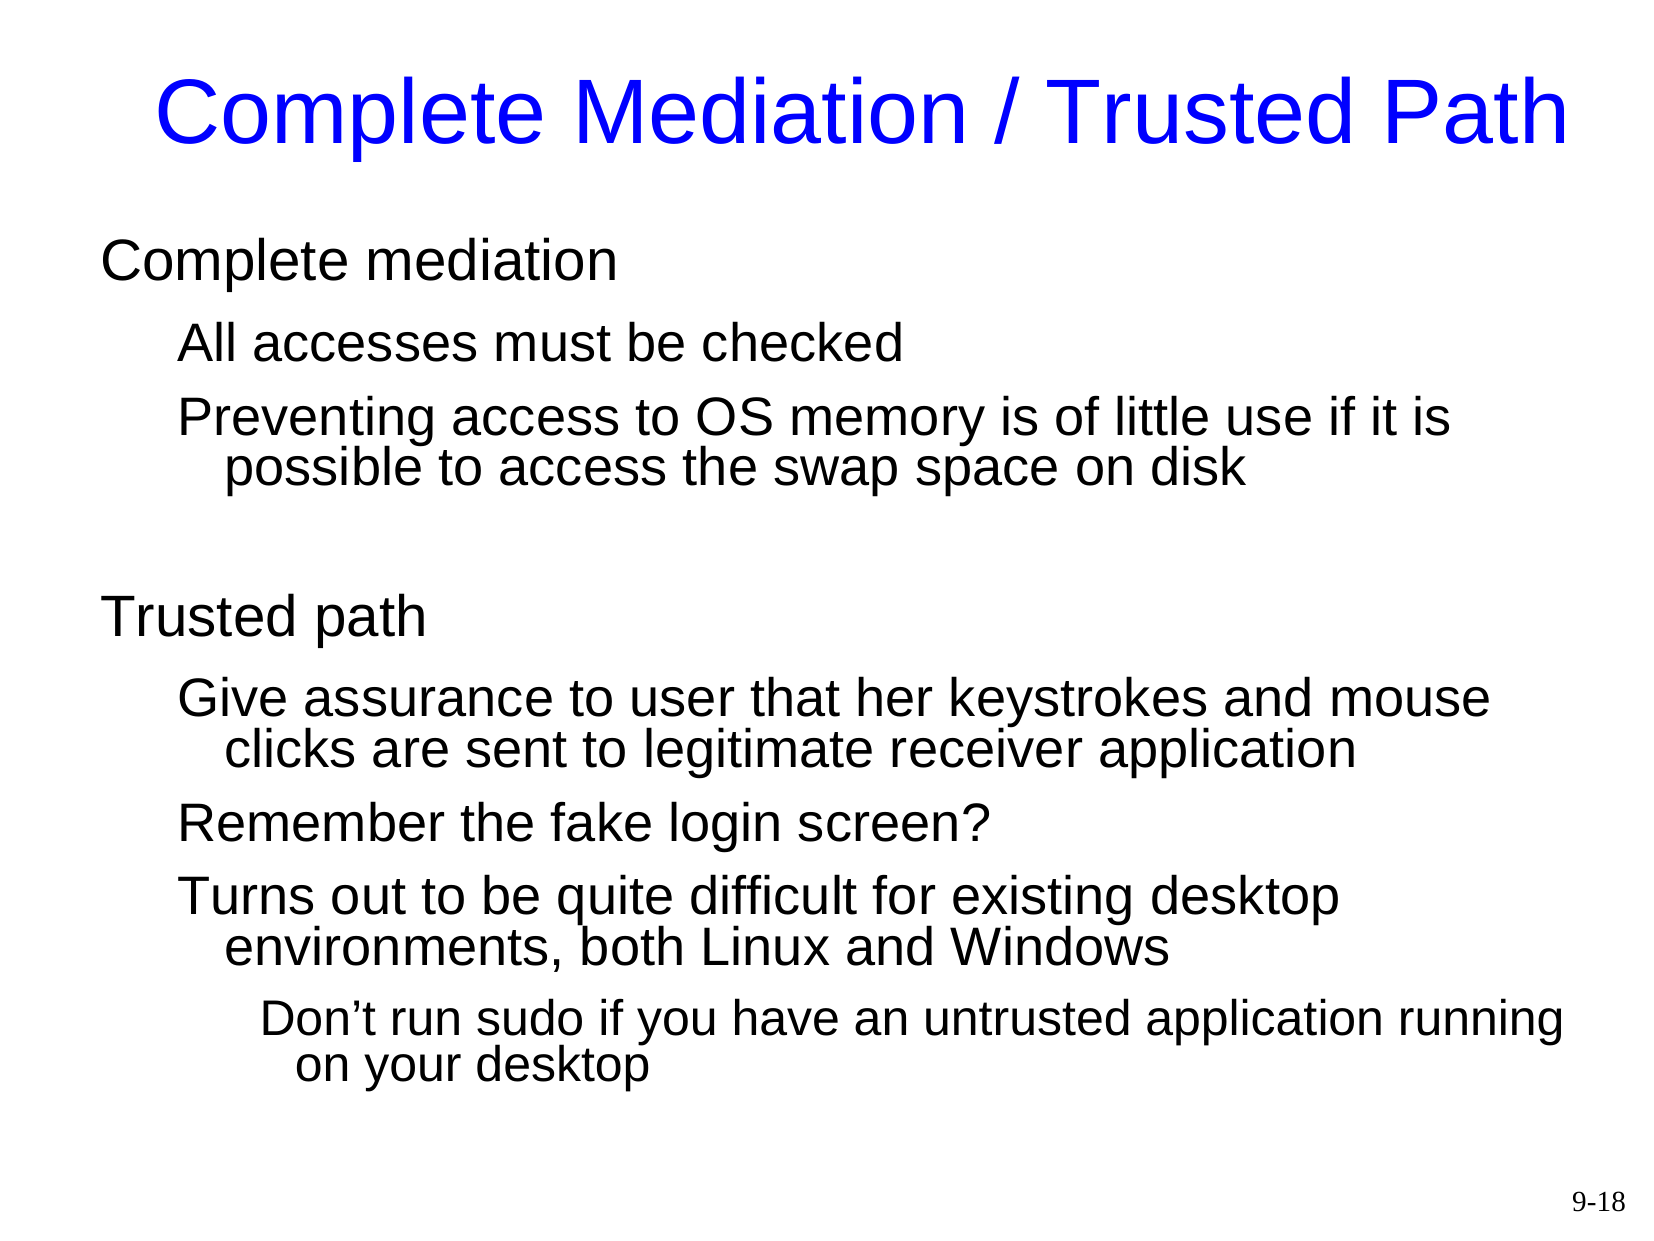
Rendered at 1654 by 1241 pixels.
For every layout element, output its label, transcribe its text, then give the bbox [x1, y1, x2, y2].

title Complete Mediation / Trusted Path [84, 11, 1573, 218]
list Complete mediation All accesses must be checked Preventing access to OS memory is of little use if it is possible to access the swap space on disk Trusted path Give assurance to user that her keystrokes and mouse clicks are sent to legitimate receiver application Remember the fake login screen? Turns out to be quite difficult for existing desktop environments, both Linux and Windows Don’t run sudo if you have an untrusted application running on your desktop [82, 237, 1571, 1170]
